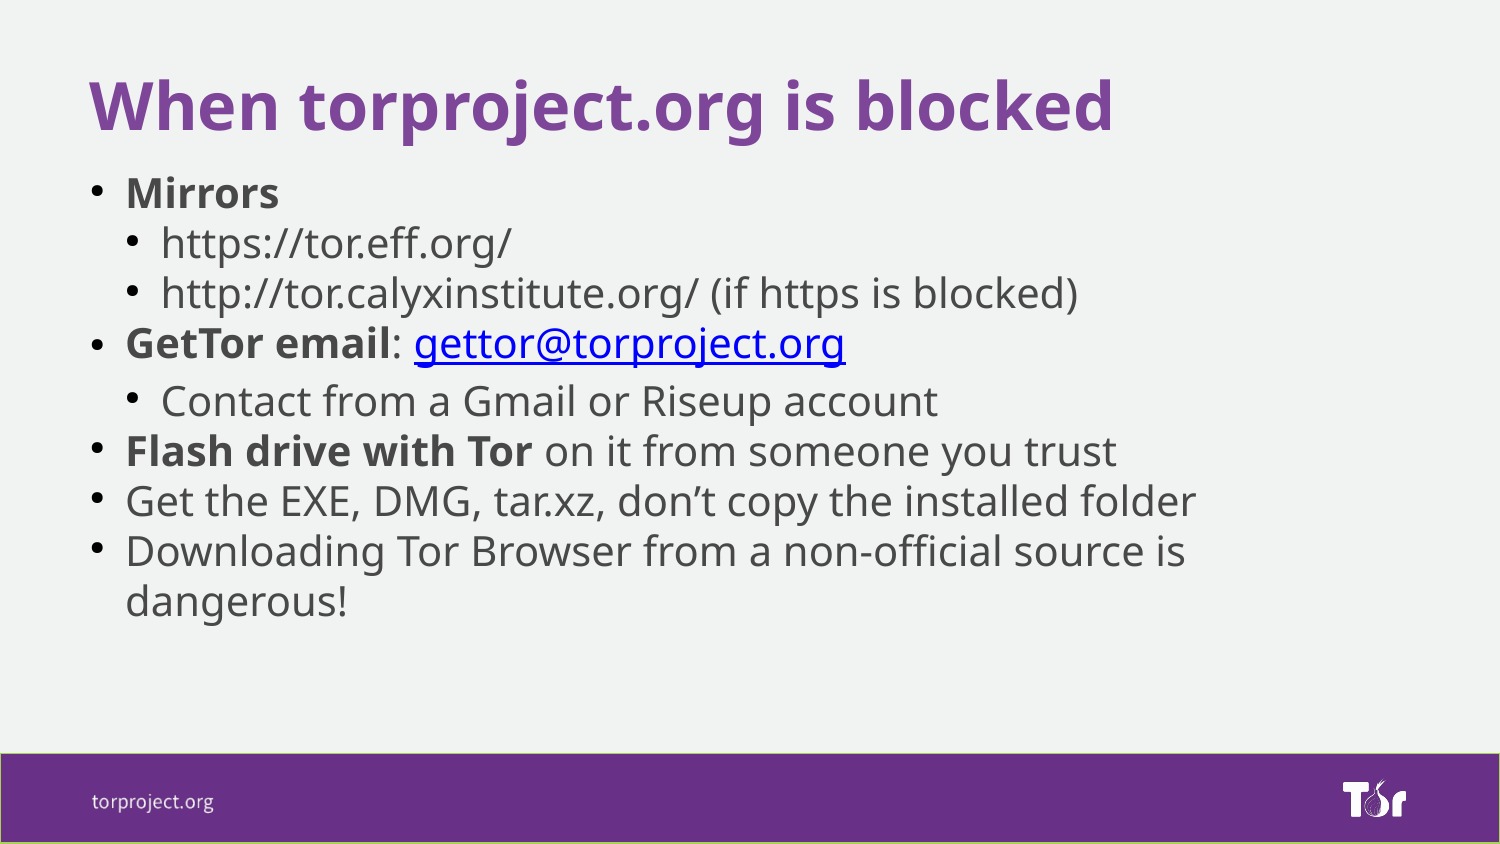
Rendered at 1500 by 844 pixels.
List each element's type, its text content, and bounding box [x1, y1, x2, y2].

text_box When torproject.org is blocked [75, 33, 1425, 159]
picture [75, 780, 604, 821]
text_box Mirrors https://tor.eff.org/ http://tor.calyxinstitute.org/ (if https is blocked) GetTor email: gettor@torproject.org Contact from a Gmail or Riseup account Flash drive with Tor on it from someone you trust Get the EXE, DMG, tar.xz, don’t copy the installed folder Downloading Tor Browser from a non-official source is dangerous! [75, 159, 1425, 717]
picture [1343, 778, 1406, 817]
